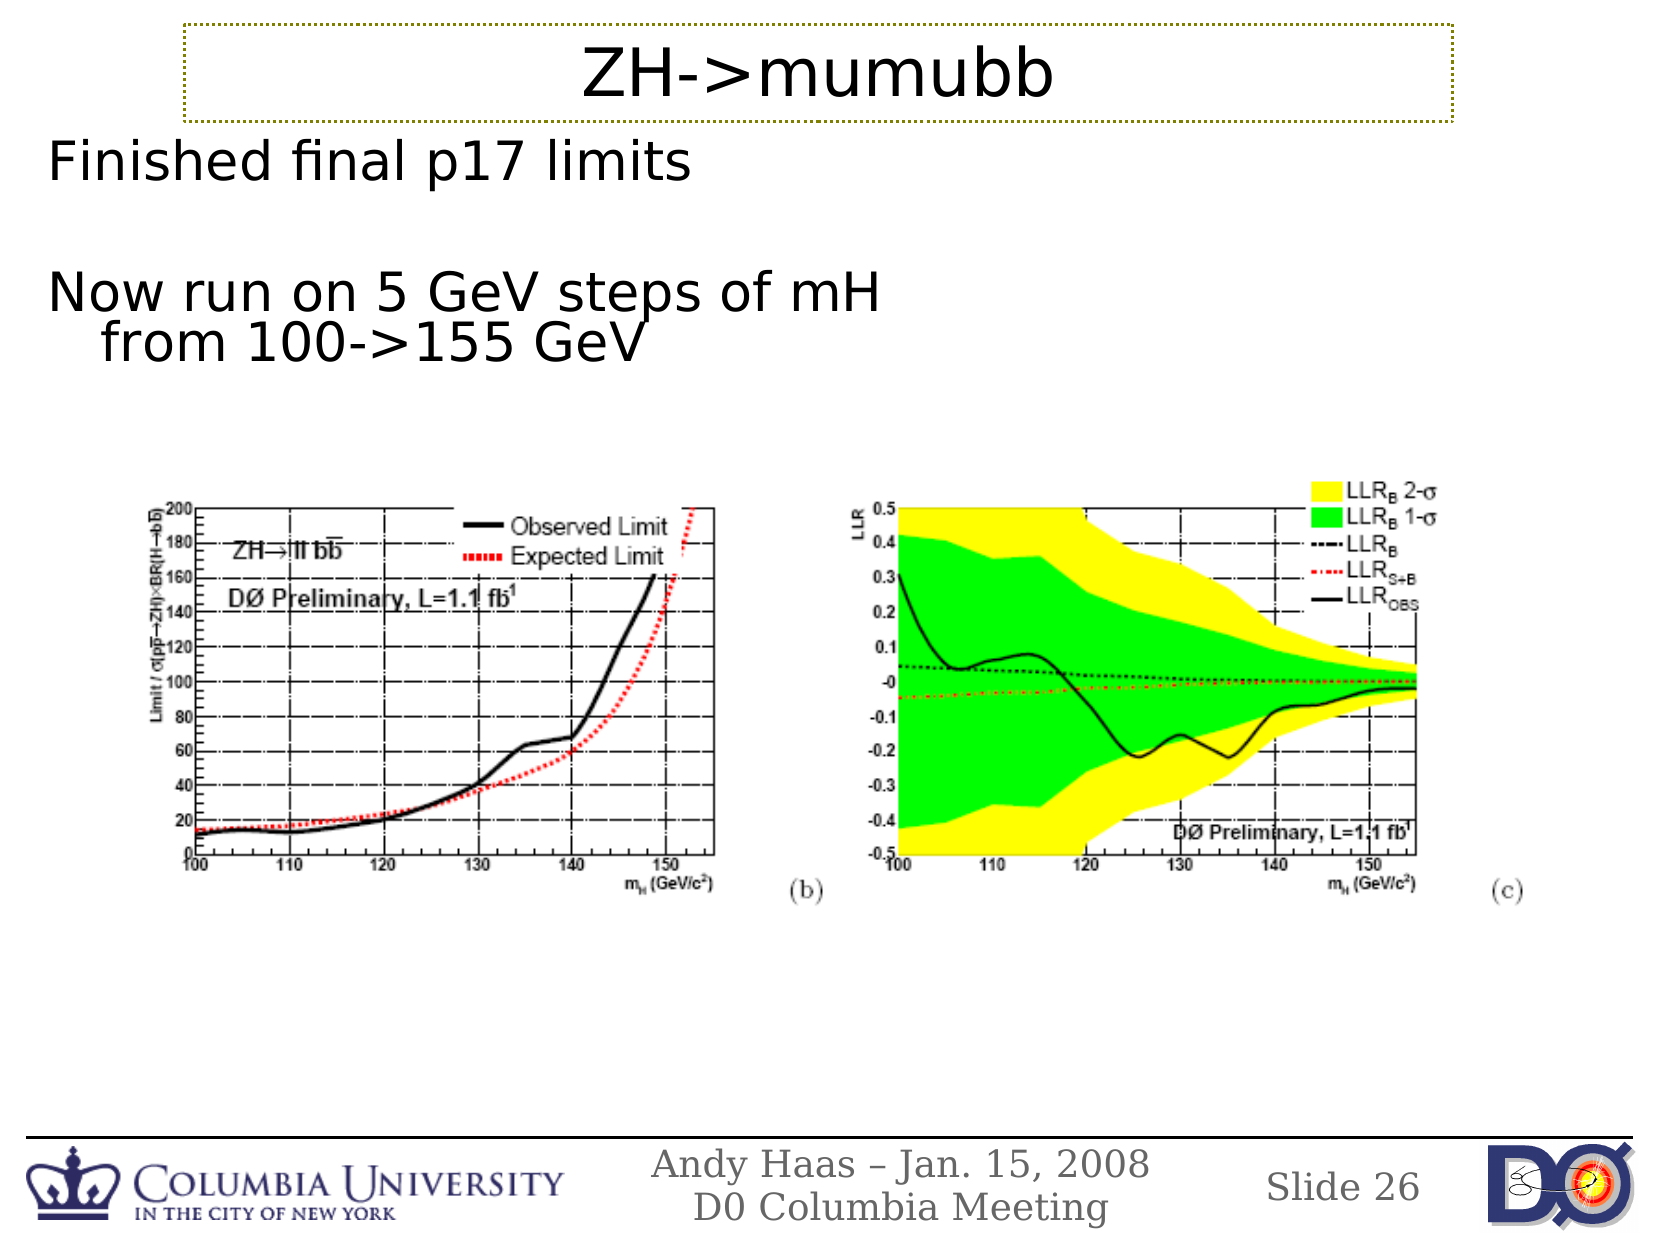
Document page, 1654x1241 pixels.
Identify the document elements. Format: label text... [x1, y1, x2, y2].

picture [1479, 1140, 1639, 1233]
list Finished final p17 limits Now run on 5 GeV steps of mH from 100->155 GeV [30, 140, 914, 1125]
picture [26, 1146, 565, 1220]
title ZH->mumubb [184, 24, 1453, 122]
picture [121, 458, 1545, 919]
